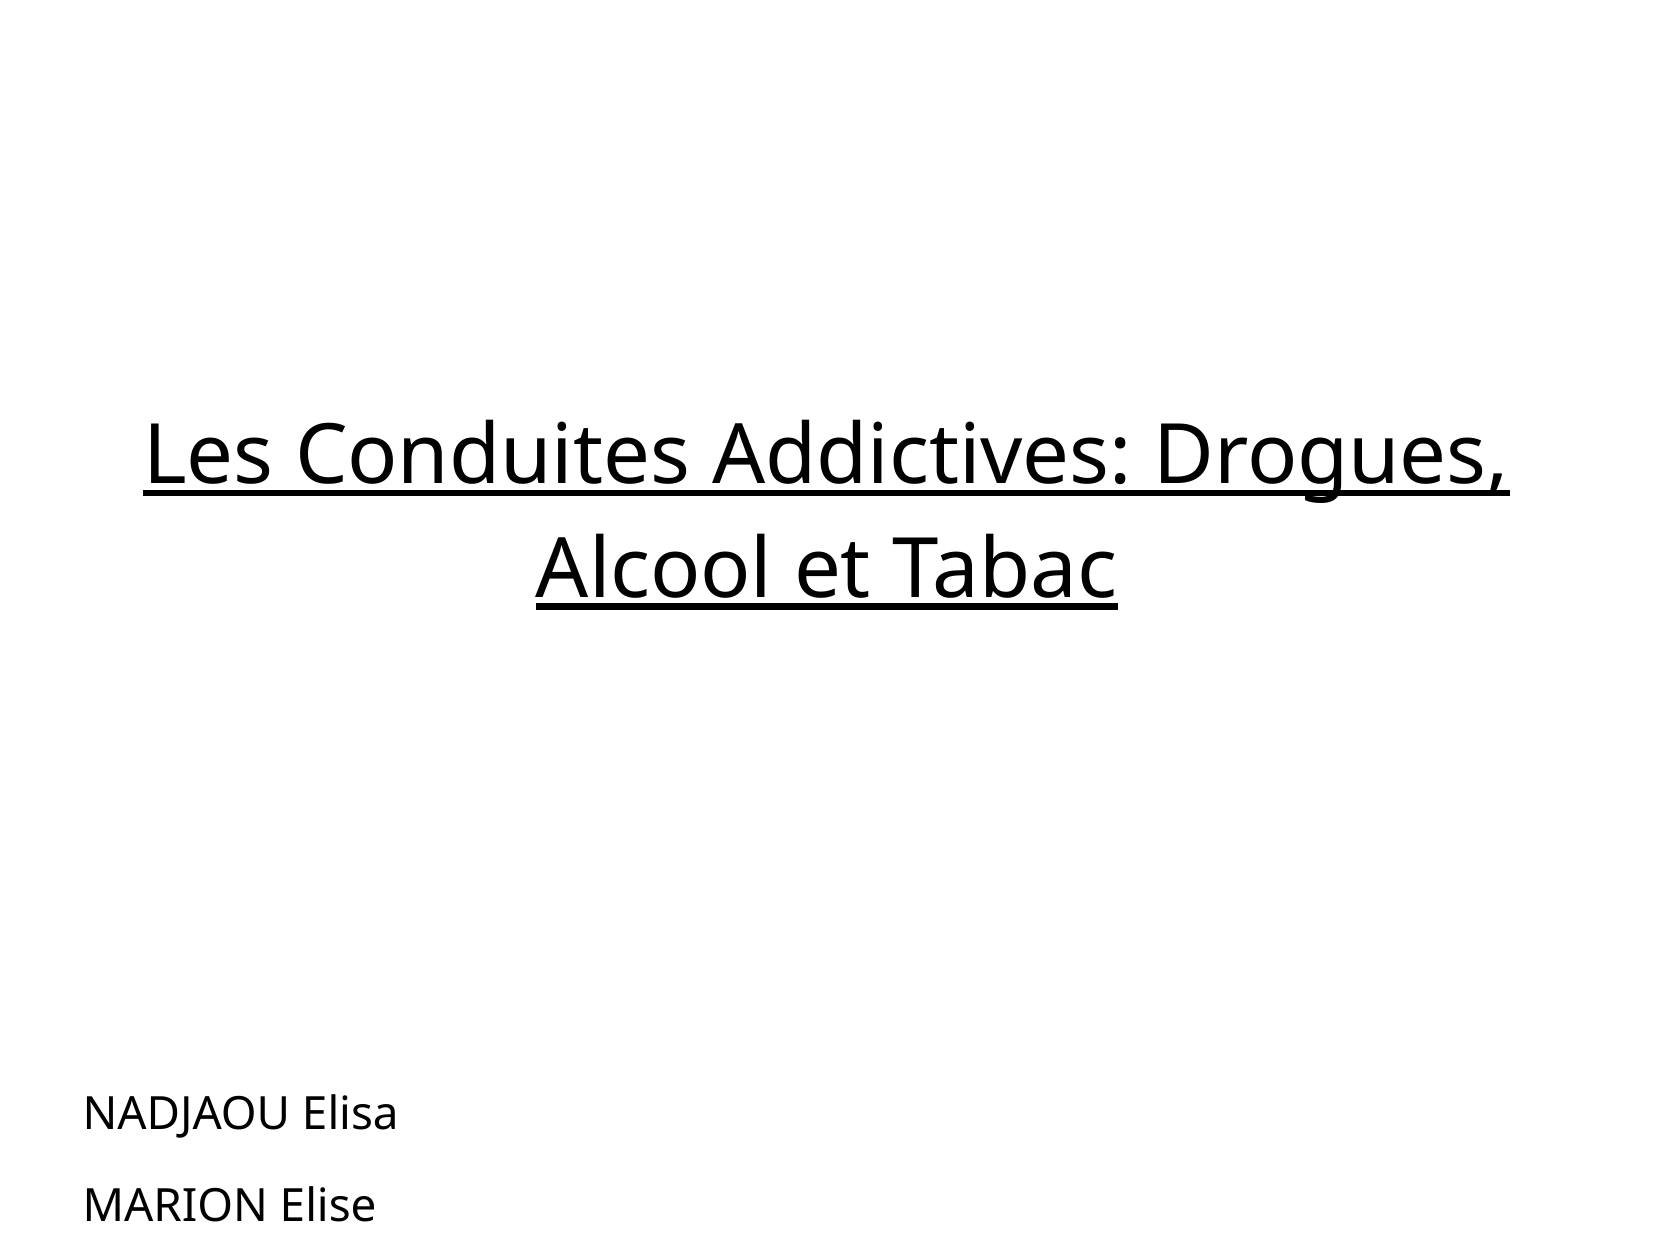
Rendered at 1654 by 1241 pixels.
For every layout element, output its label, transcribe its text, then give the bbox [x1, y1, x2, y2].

list Les Conduites Addictives: Drogues, Alcool et Tabac NADJAOU Elisa MARION Elise [82, 290, 1571, 1010]
